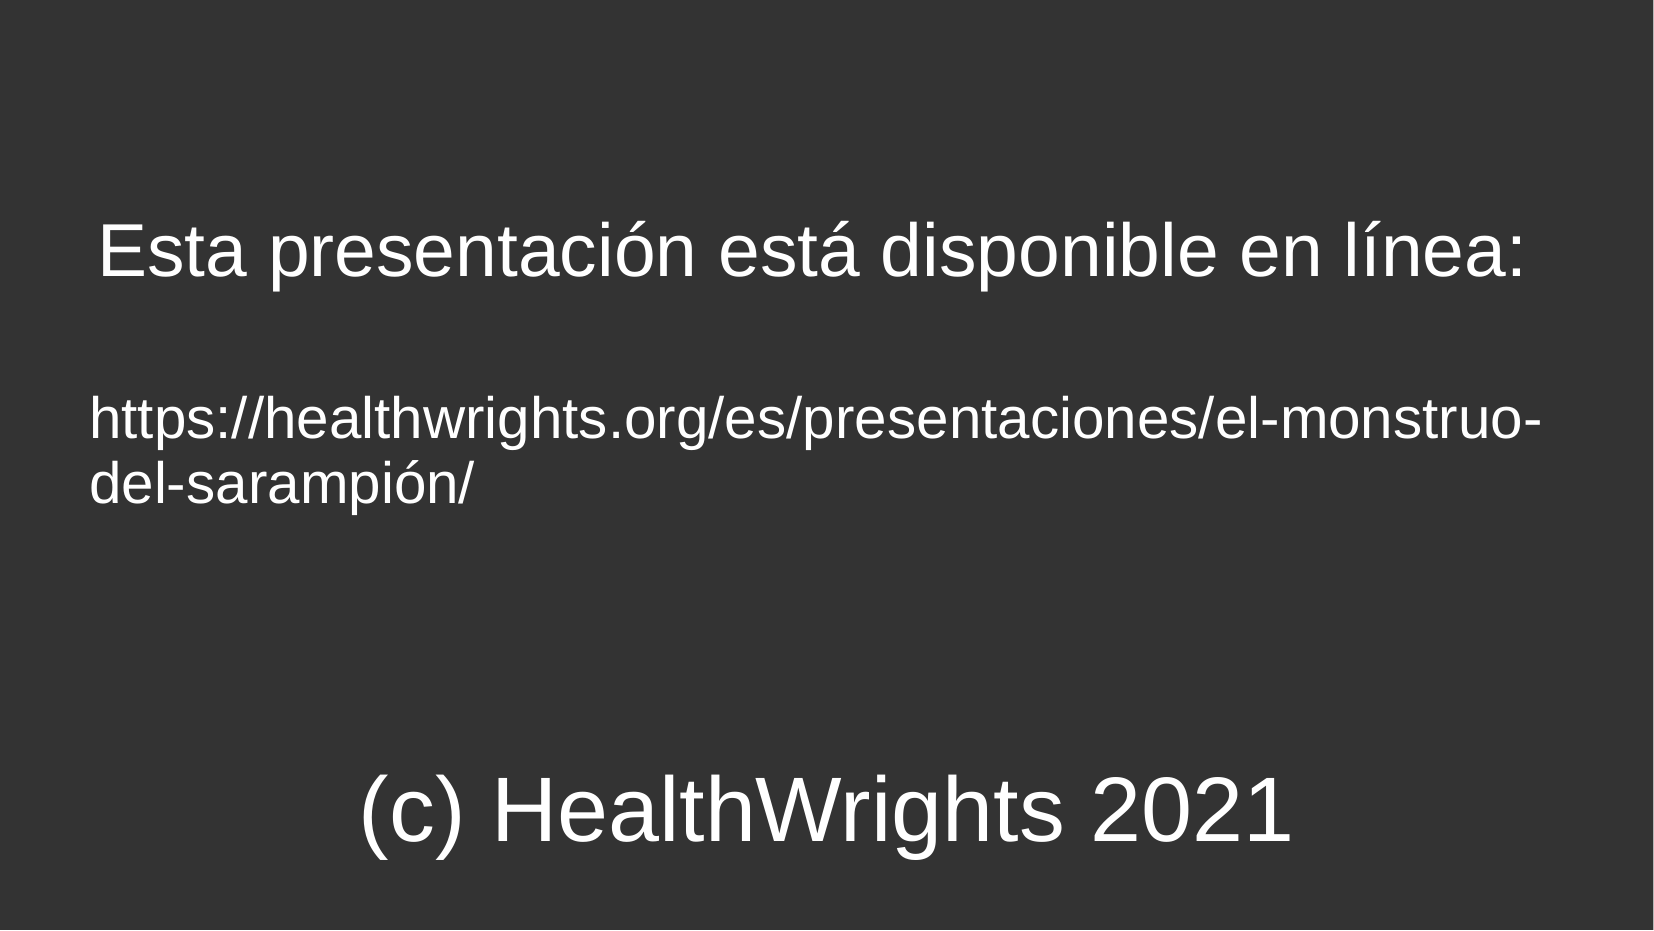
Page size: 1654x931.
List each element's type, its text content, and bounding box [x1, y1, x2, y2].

text_box Esta presentación está disponible en línea: [82, 200, 1548, 377]
text_box https://healthwrights.org/es/presentaciones/el-monstruo-del-sarampión/ [74, 377, 1563, 579]
title (c) HealthWrights 2021 [82, 732, 1572, 888]
